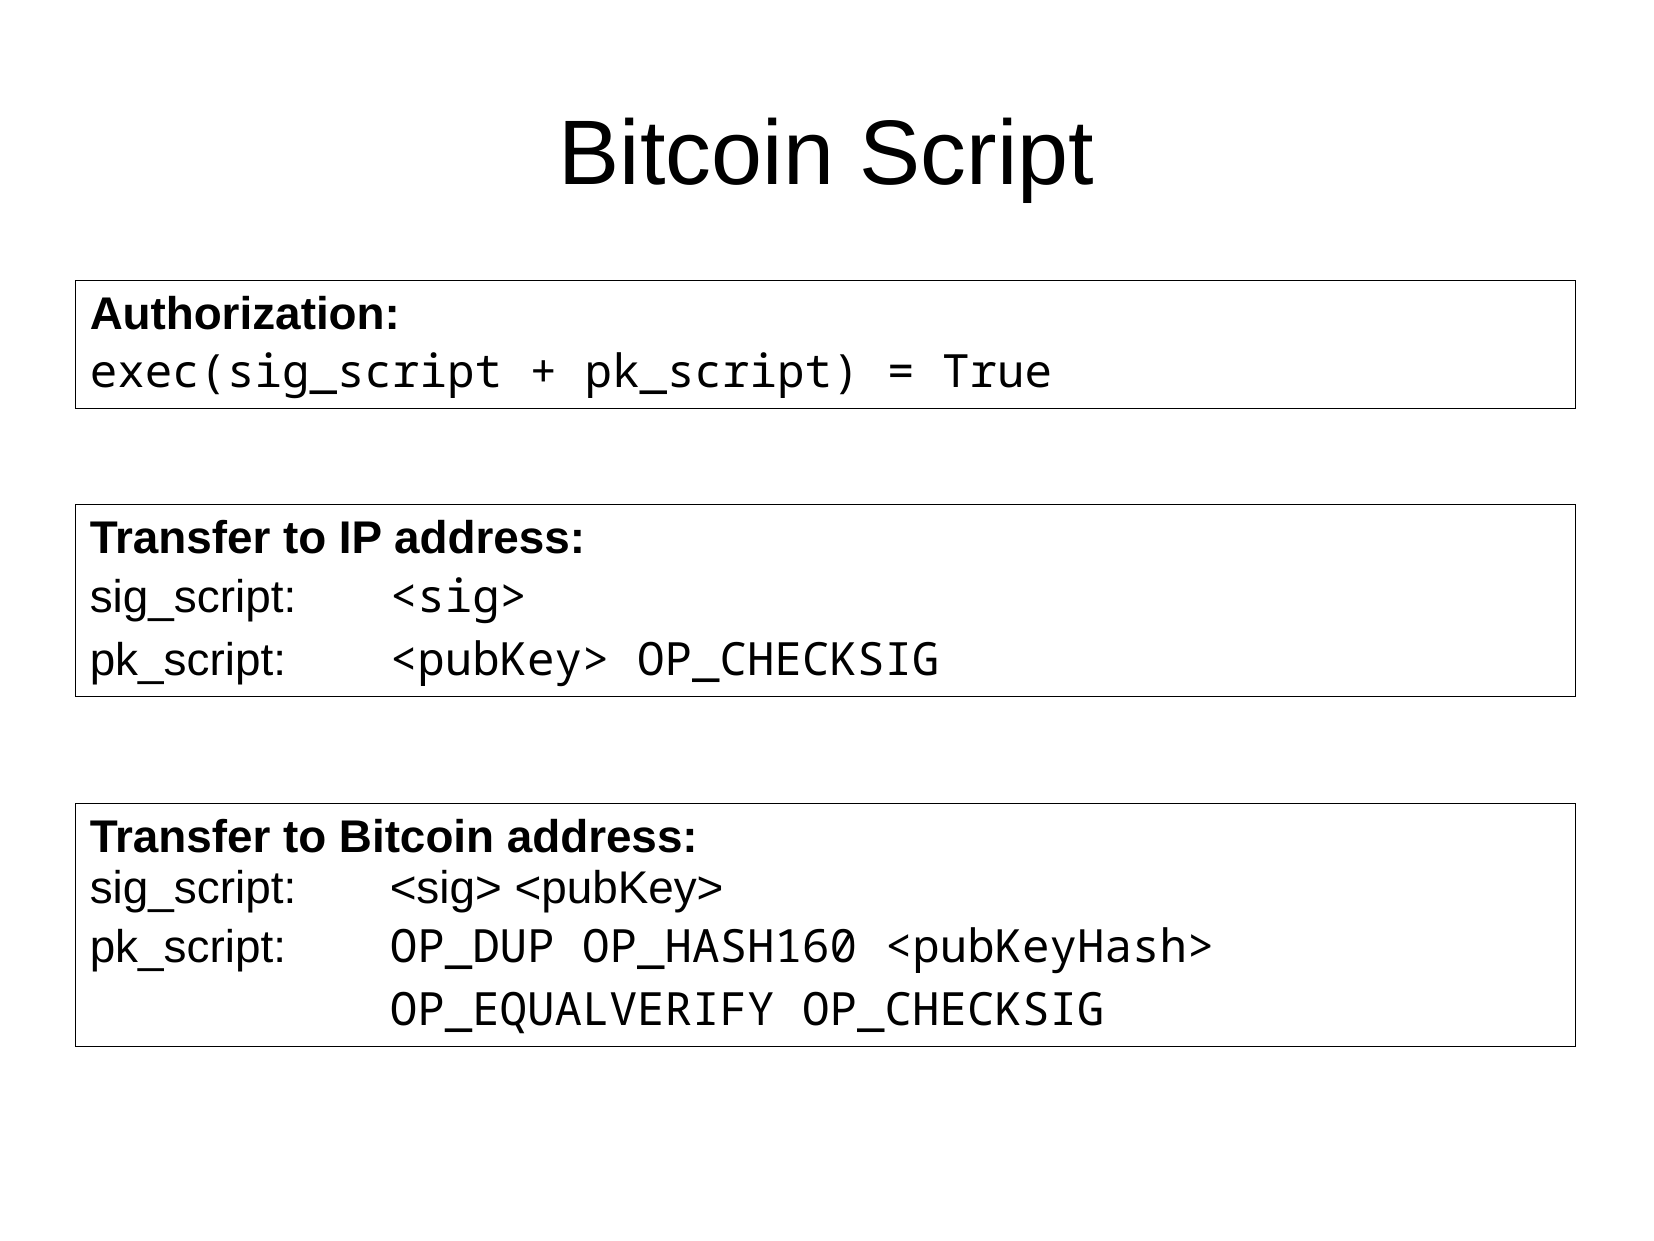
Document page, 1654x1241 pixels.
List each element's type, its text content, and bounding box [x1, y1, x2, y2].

title Bitcoin Script [82, 49, 1571, 257]
text_box Authorization: exec(sig_script + pk_script) = True [75, 280, 1576, 400]
text_box Transfer to IP address: sig_script: <sig> pk_script: <pubKey> OP_CHECKSIG [75, 504, 1576, 682]
text_box Transfer to Bitcoin address: sig_script: <sig> <pubKey> pk_script: OP_DUP OP_HASH160 <pubKeyHash> OP_EQUALVERIFY OP_CHECKSIG [75, 803, 1576, 1036]
